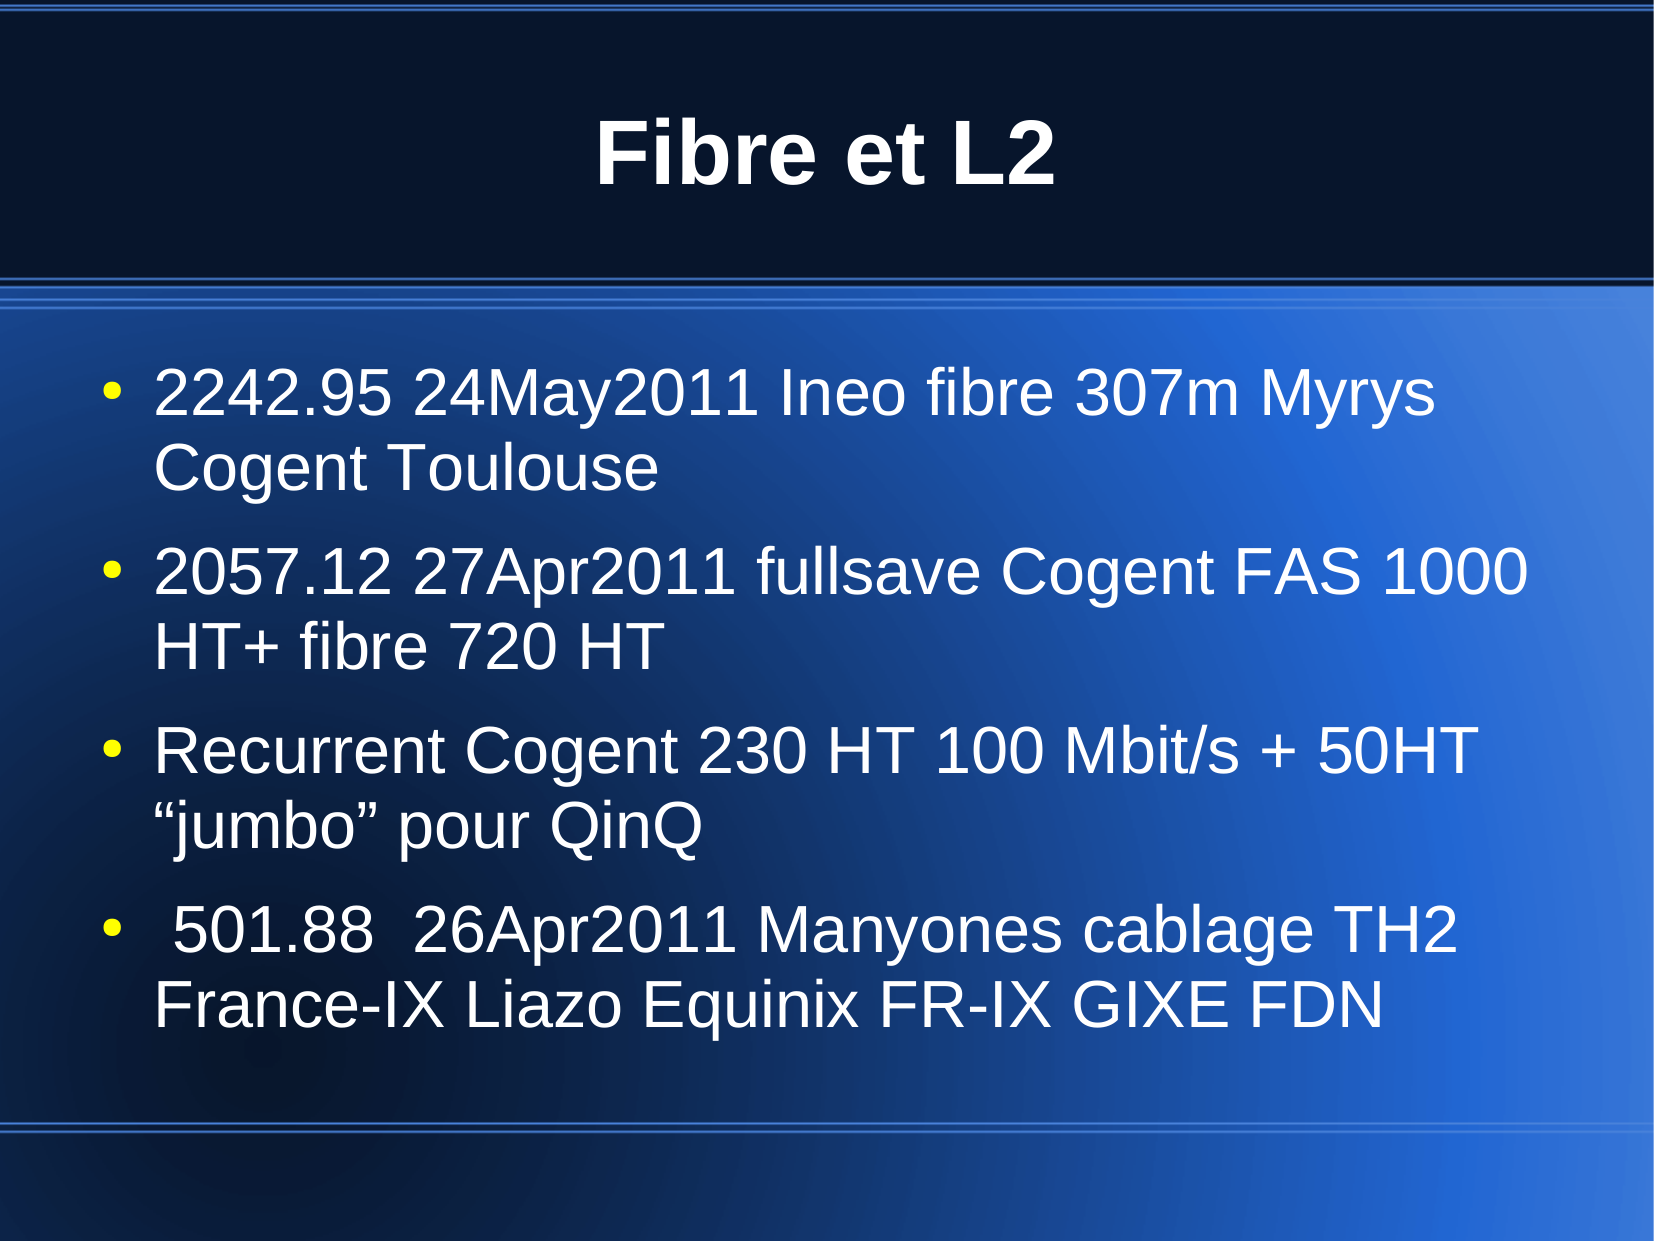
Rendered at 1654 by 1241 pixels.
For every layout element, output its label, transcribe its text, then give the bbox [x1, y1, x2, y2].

picture [0, 0, 1654, 1241]
title Fibre et L2 [82, 56, 1571, 250]
list 2242.95 24May2011 Ineo fibre 307m Myrys Cogent Toulouse 2057.12 27Apr2011 fullsave Cogent FAS 1000 HT+ fibre 720 HT Recurrent Cogent 230 HT 100 Mbit/s + 50HT “jumbo” pour QinQ 501.88 26Apr2011 Manyones cablage TH2 France-IX Liazo Equinix FR-IX GIXE FDN [82, 355, 1571, 1159]
